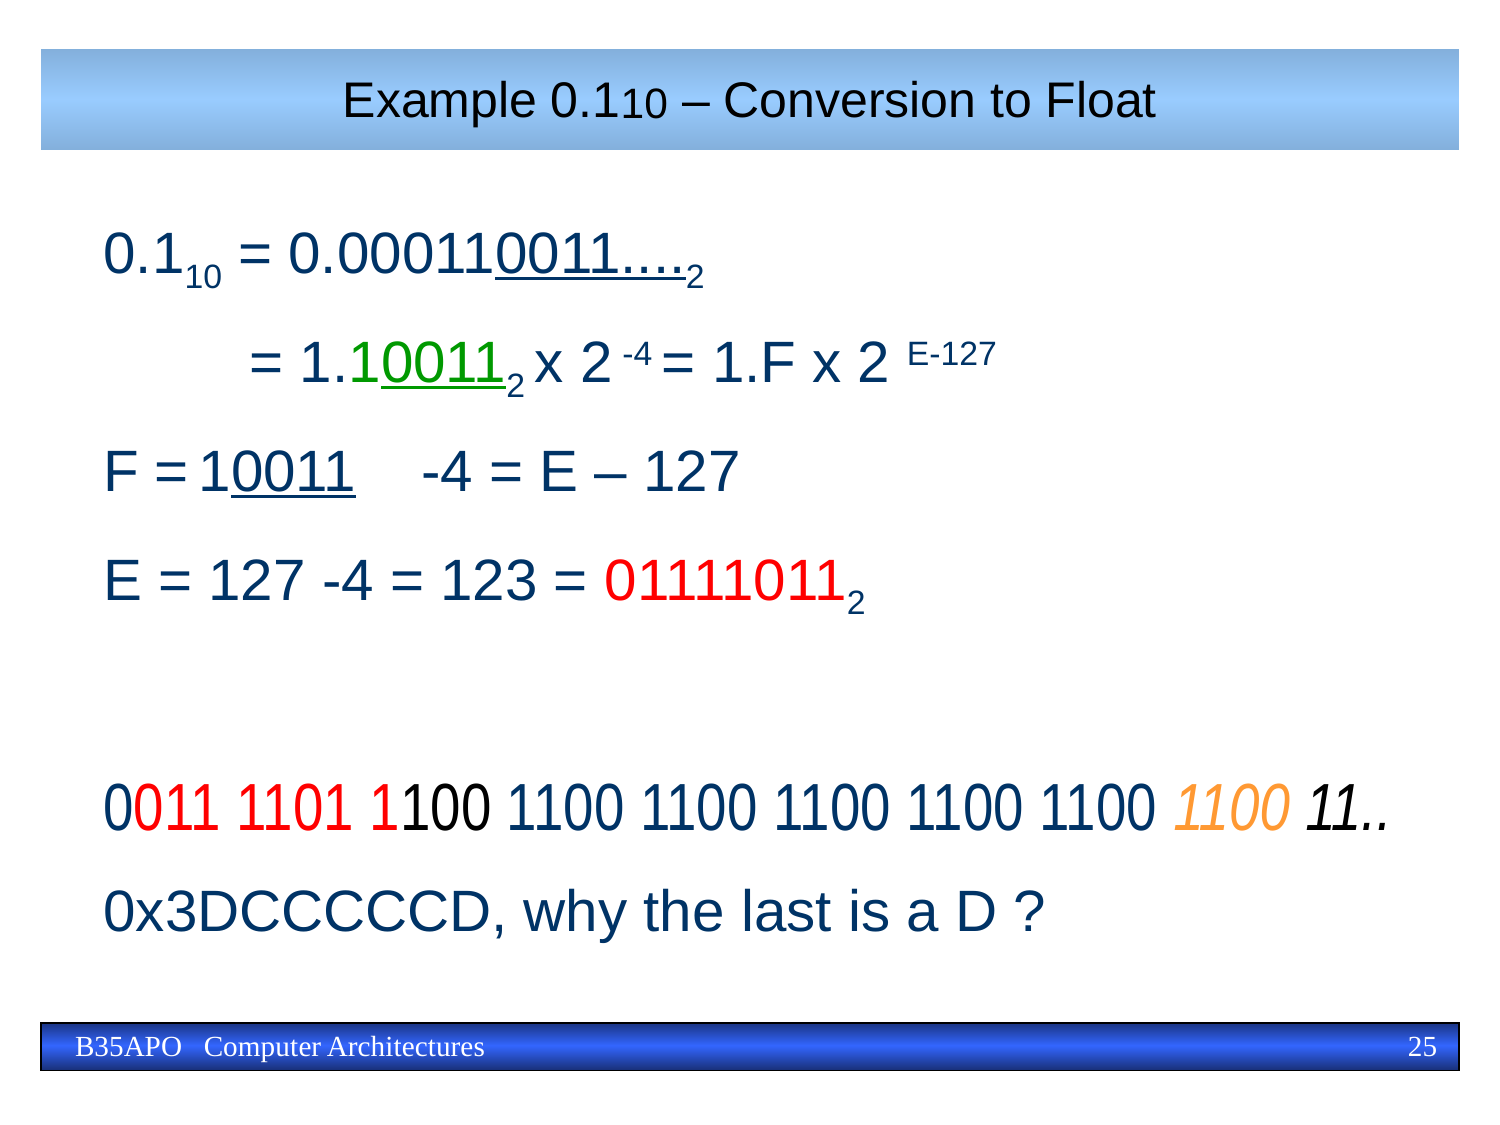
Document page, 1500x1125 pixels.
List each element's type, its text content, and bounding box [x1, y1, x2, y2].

title Example 0.110 – Conversion to Float [41, 49, 1459, 150]
text_box 0.110 = 0.000110011....2 = 1.100112 x 2 -4 = 1.F x 2 E-127 F = 10011 -4 = E – 127 E = 127 -4 = 123 = 011110112 0011 1101 1100 1100 1100 1100 1100 1100 1100 11.. 0x3DCCCCCD, why the last is a D ? [88, 208, 1477, 951]
